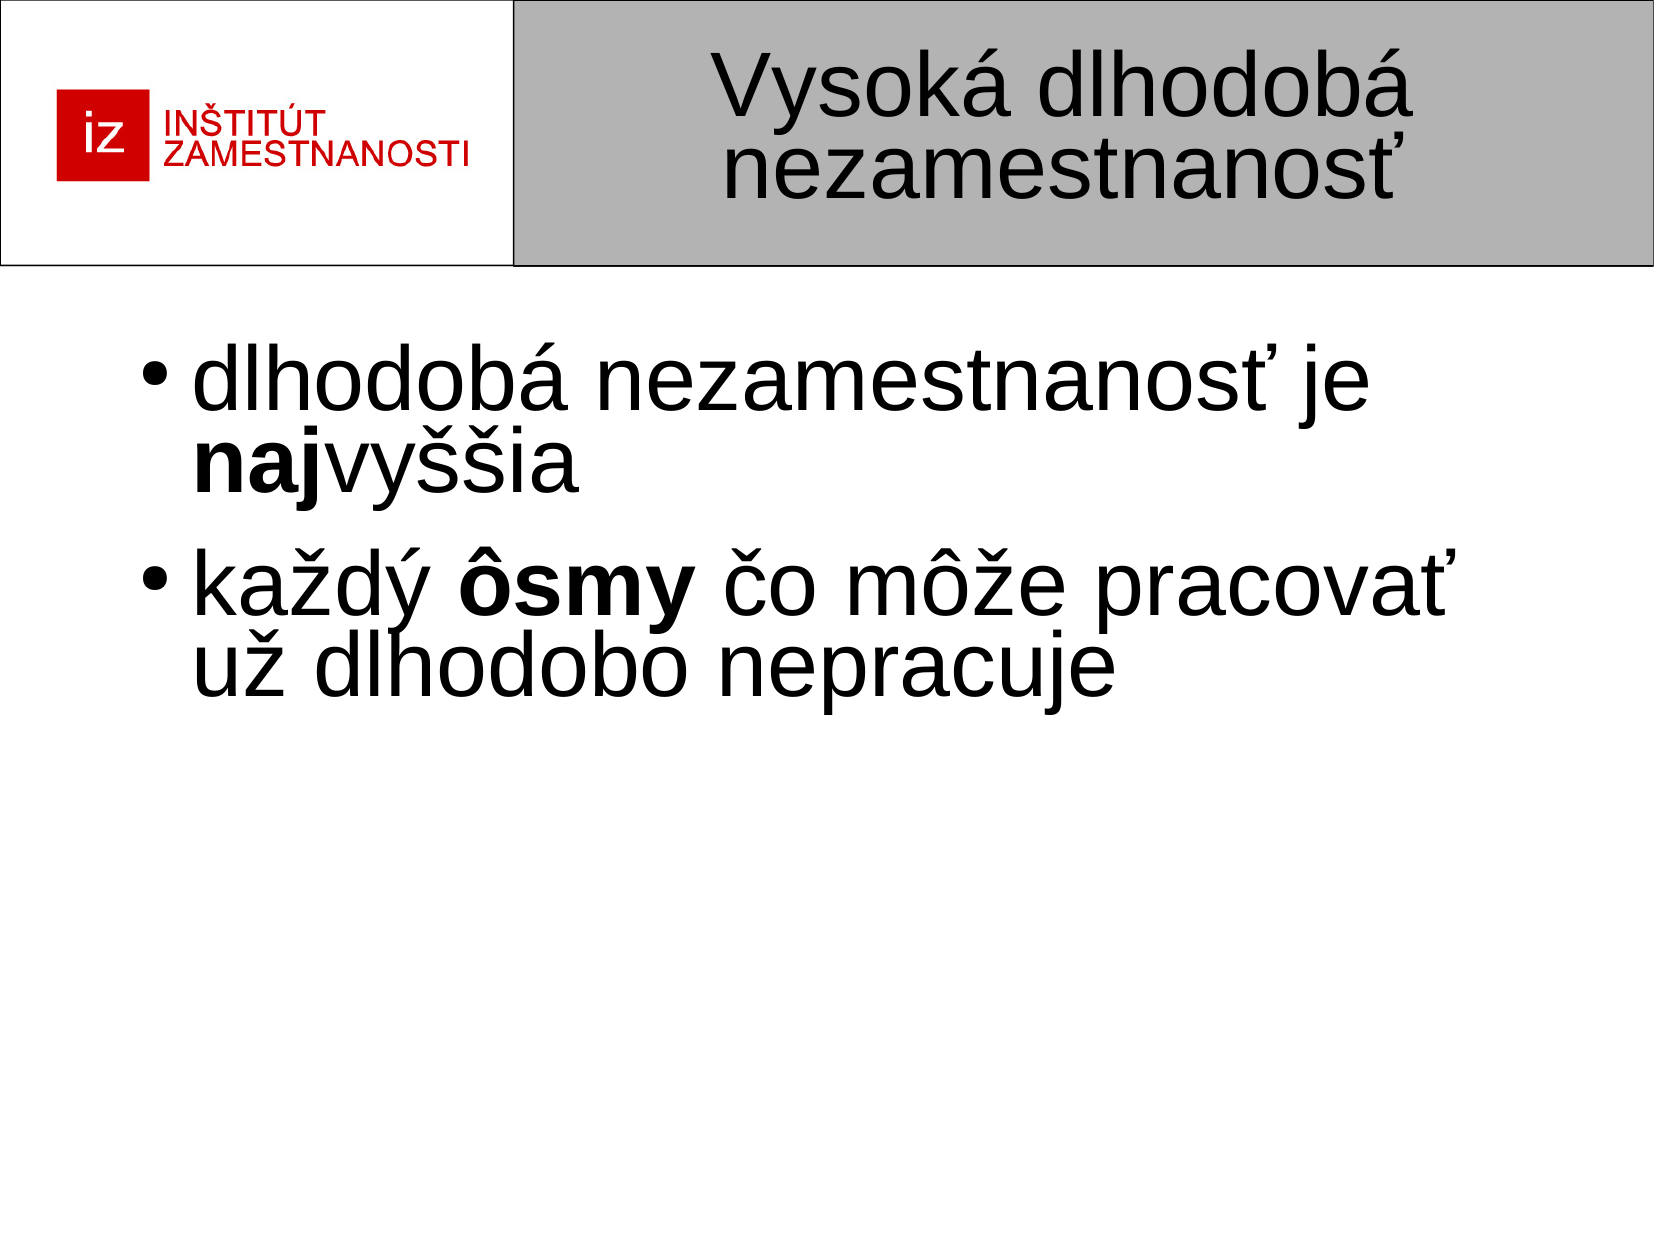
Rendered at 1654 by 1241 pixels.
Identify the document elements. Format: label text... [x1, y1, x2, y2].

list dlhodobá nezamestnanosť je najvyššia každý ôsmy čo môže pracovať už dlhodobo nepracuje [121, 344, 1534, 1127]
text_box [0, 0, 1654, 266]
picture [5, 8, 513, 257]
title Vysoká dlhodobá nezamestnanosť [561, 29, 1565, 237]
